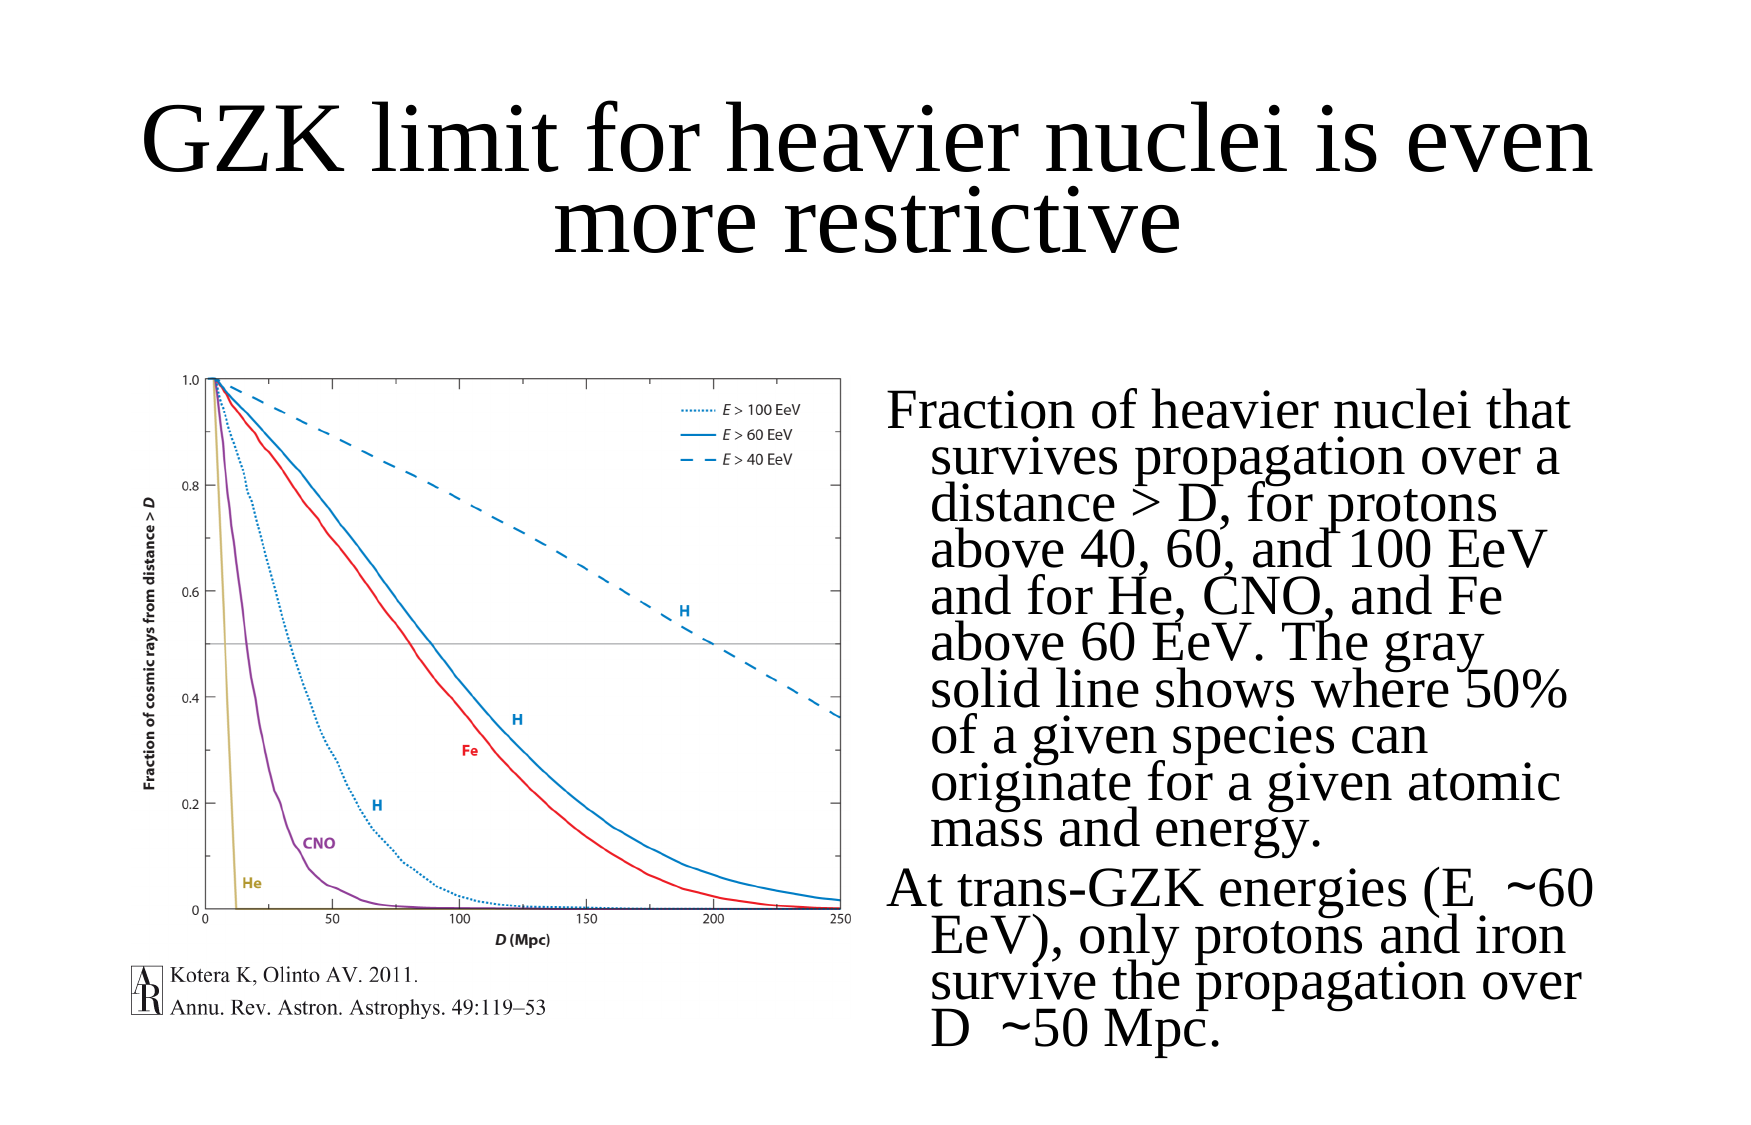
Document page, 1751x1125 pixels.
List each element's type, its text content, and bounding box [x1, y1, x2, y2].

picture [131, 375, 851, 1019]
title GZK limit for heavier nuclei is even more restrictive [131, 65, 1606, 310]
list Fraction of heavier nuclei that survives propagation over a distance > D, for protons above 40, 60, and 100 EeV and for He, CNO, and Fe above 60 EeV. The gray solid line shows where 50% of a given species can originate for a given atomic mass and energy. At trans-GZK energies (E ~60 EeV), only protons and iron survive the propagation over D ~50 Mpc. [886, 324, 1607, 1070]
